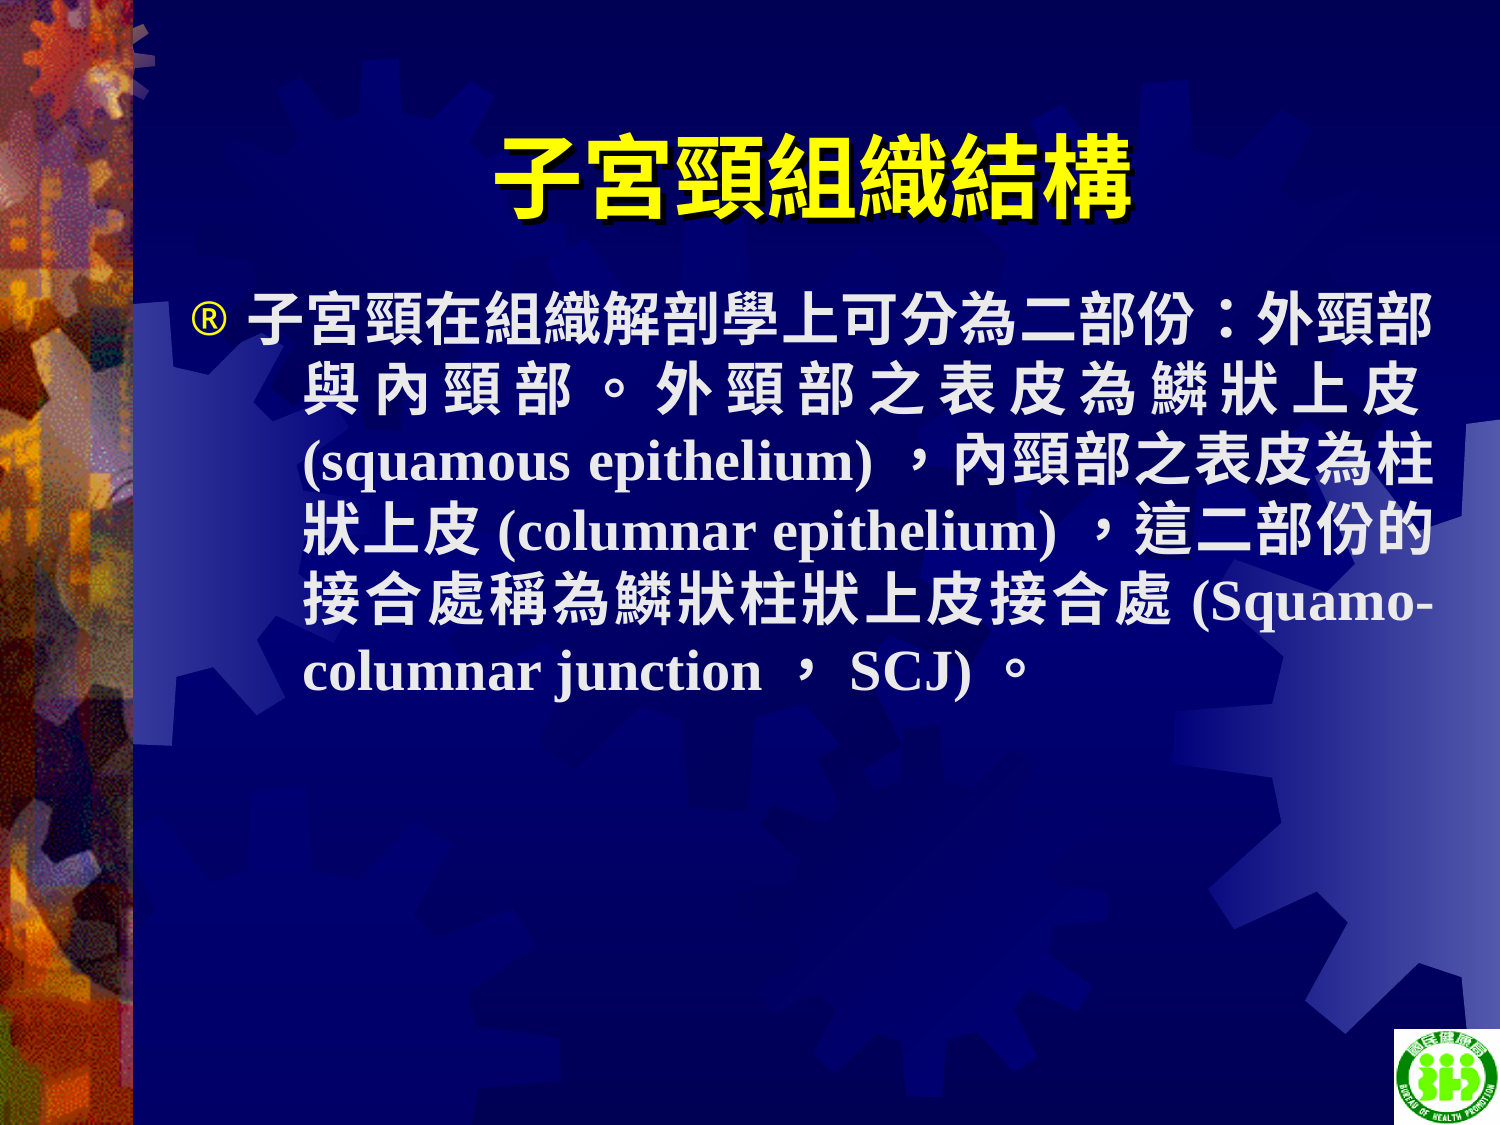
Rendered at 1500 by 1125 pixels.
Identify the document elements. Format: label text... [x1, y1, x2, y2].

list 子宮頸在組織解剖學上可分為二部份：外頸部與內頸部。外頸部之表皮為鱗狀上皮(squamous epithelium)，內頸部之表皮為柱狀上皮(columnar epithelium)，這二部份的接合處稱為鱗狀柱狀上皮接合處(Squamo-columnar junction，SCJ)。 [174, 275, 1450, 951]
title 子宮頸組織結構 [174, 50, 1450, 238]
